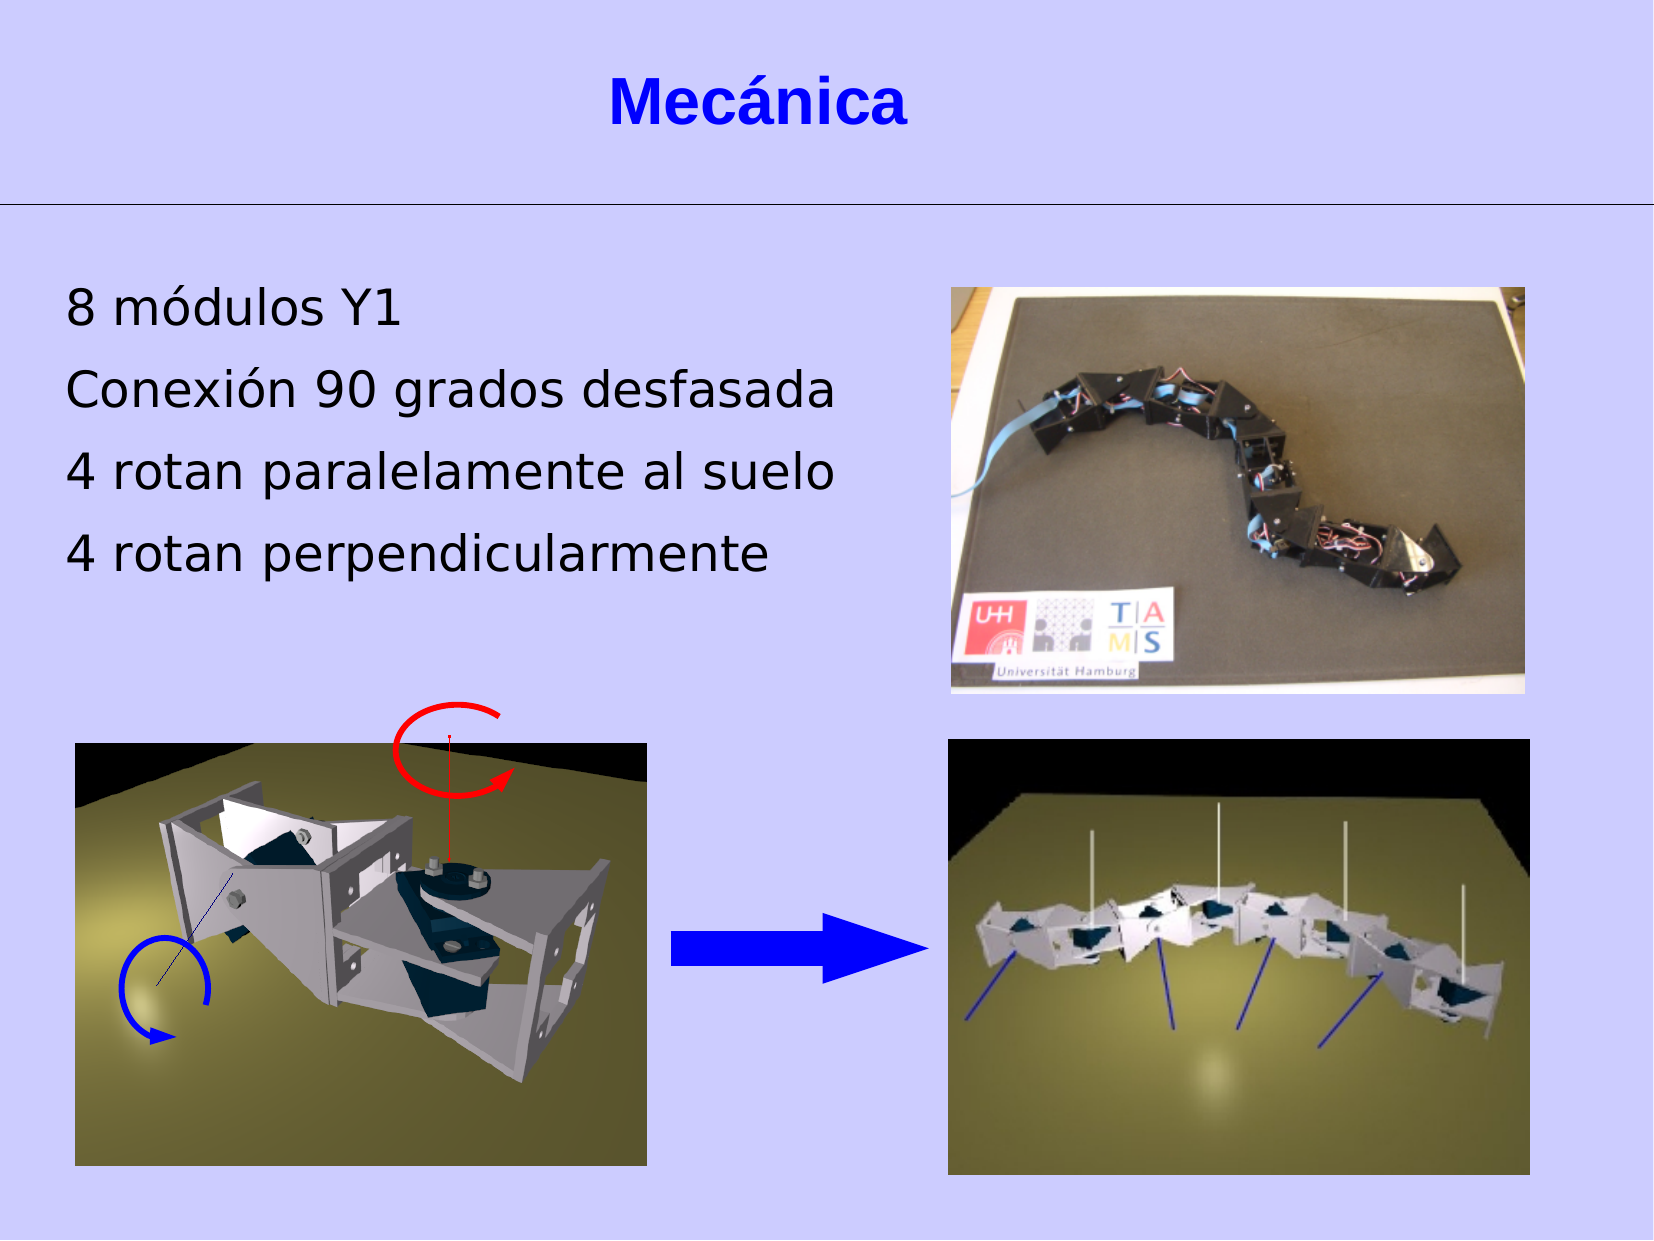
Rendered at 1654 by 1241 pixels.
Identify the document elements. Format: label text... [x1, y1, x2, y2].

picture [948, 739, 1530, 1175]
text_box 8 módulos Y1 Conexión 90 grados desfasada 4 rotan paralelamente al suelo 4 rotan perpendicularmente [49, 279, 864, 584]
title Mecánica [120, 0, 1396, 191]
picture [951, 287, 1525, 695]
picture [75, 743, 647, 1166]
